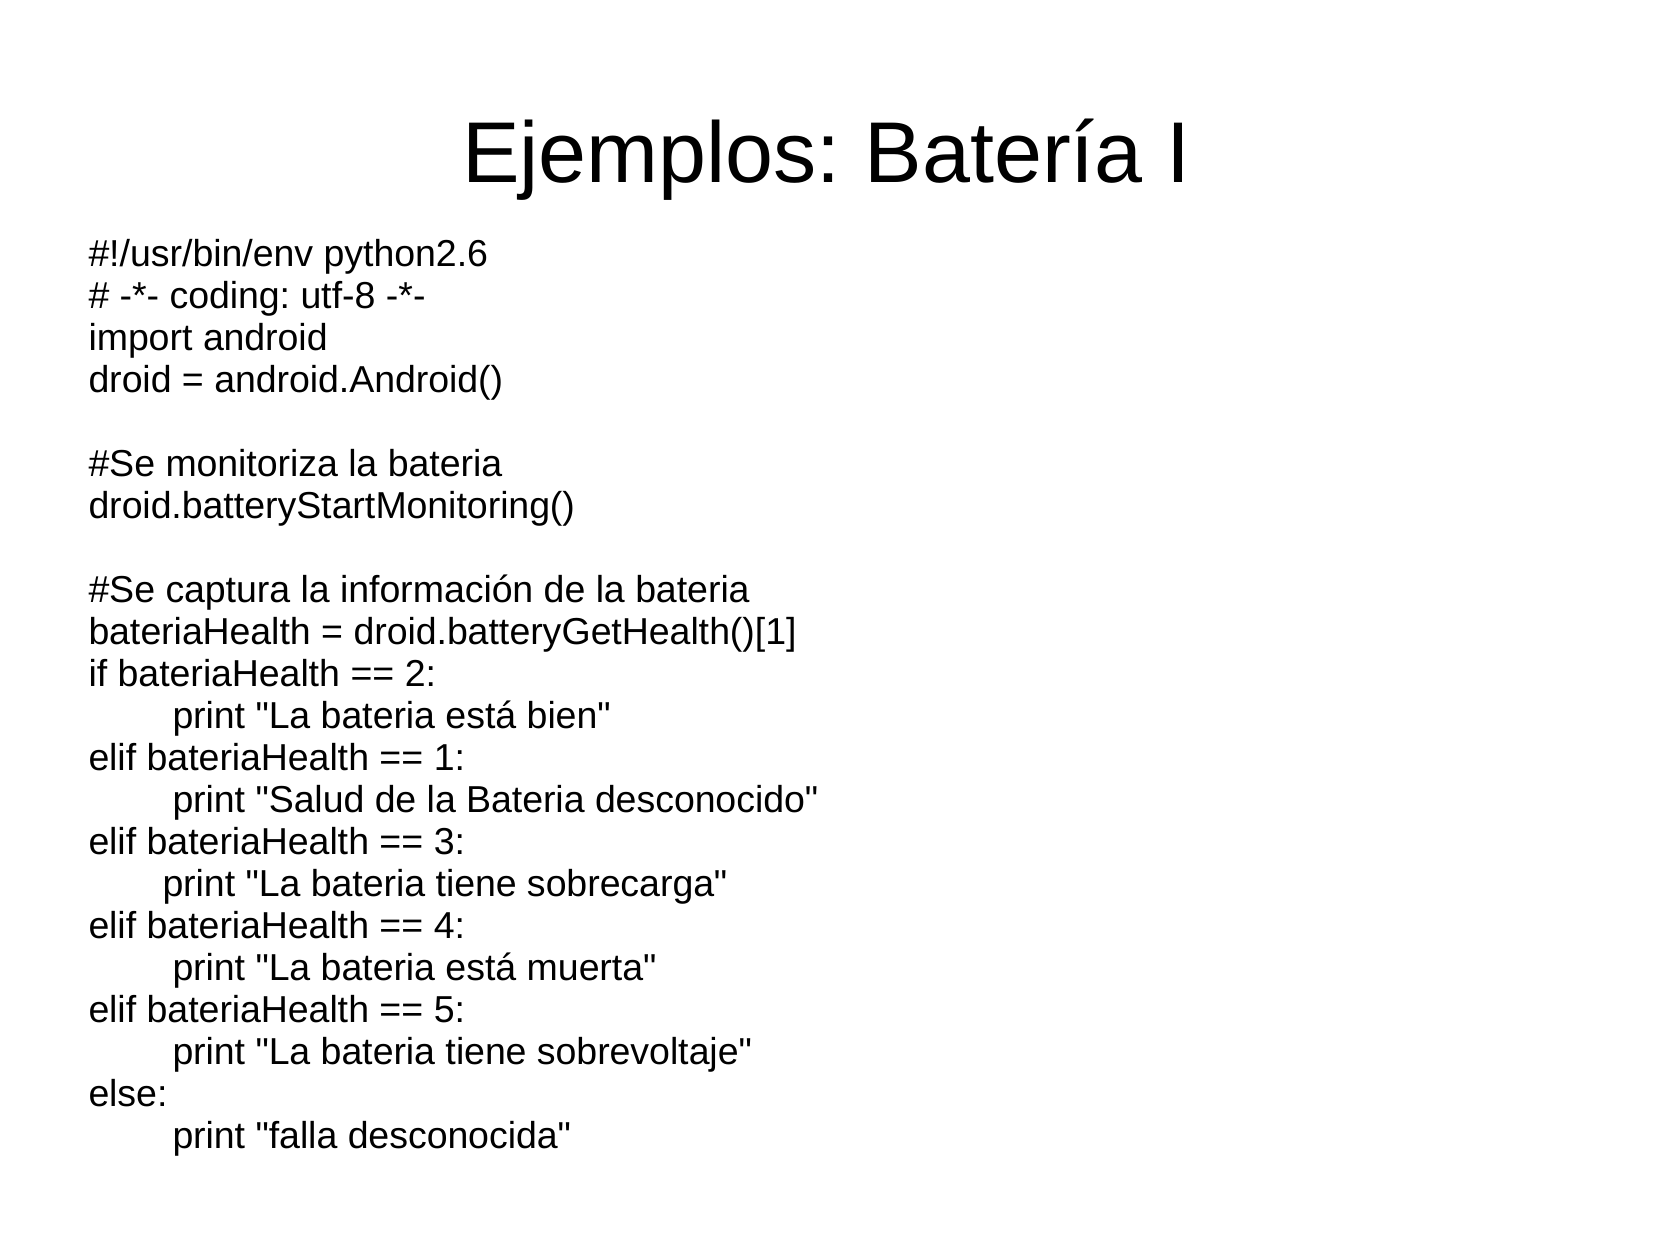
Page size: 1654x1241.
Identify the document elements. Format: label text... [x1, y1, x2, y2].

subtitle #!/usr/bin/env python2.6 # -*- coding: utf-8 -*- import android droid = android.Android() #Se monitoriza la bateria droid.batteryStartMonitoring() #Se captura la información de la bateria bateriaHealth = droid.batteryGetHealth()[1] if bateriaHealth == 2: print "La bateria está bien" elif bateriaHealth == 1: print "Salud de la Bateria desconocido" elif bateriaHealth == 3: print "La bateria tiene sobrecarga" elif bateriaHealth == 4: print "La bateria está muerta" elif bateriaHealth == 5: print "La bateria tiene sobrevoltaje" else: print "falla desconocida" [88, 212, 1577, 1223]
title Ejemplos: Batería I [82, 49, 1571, 257]
